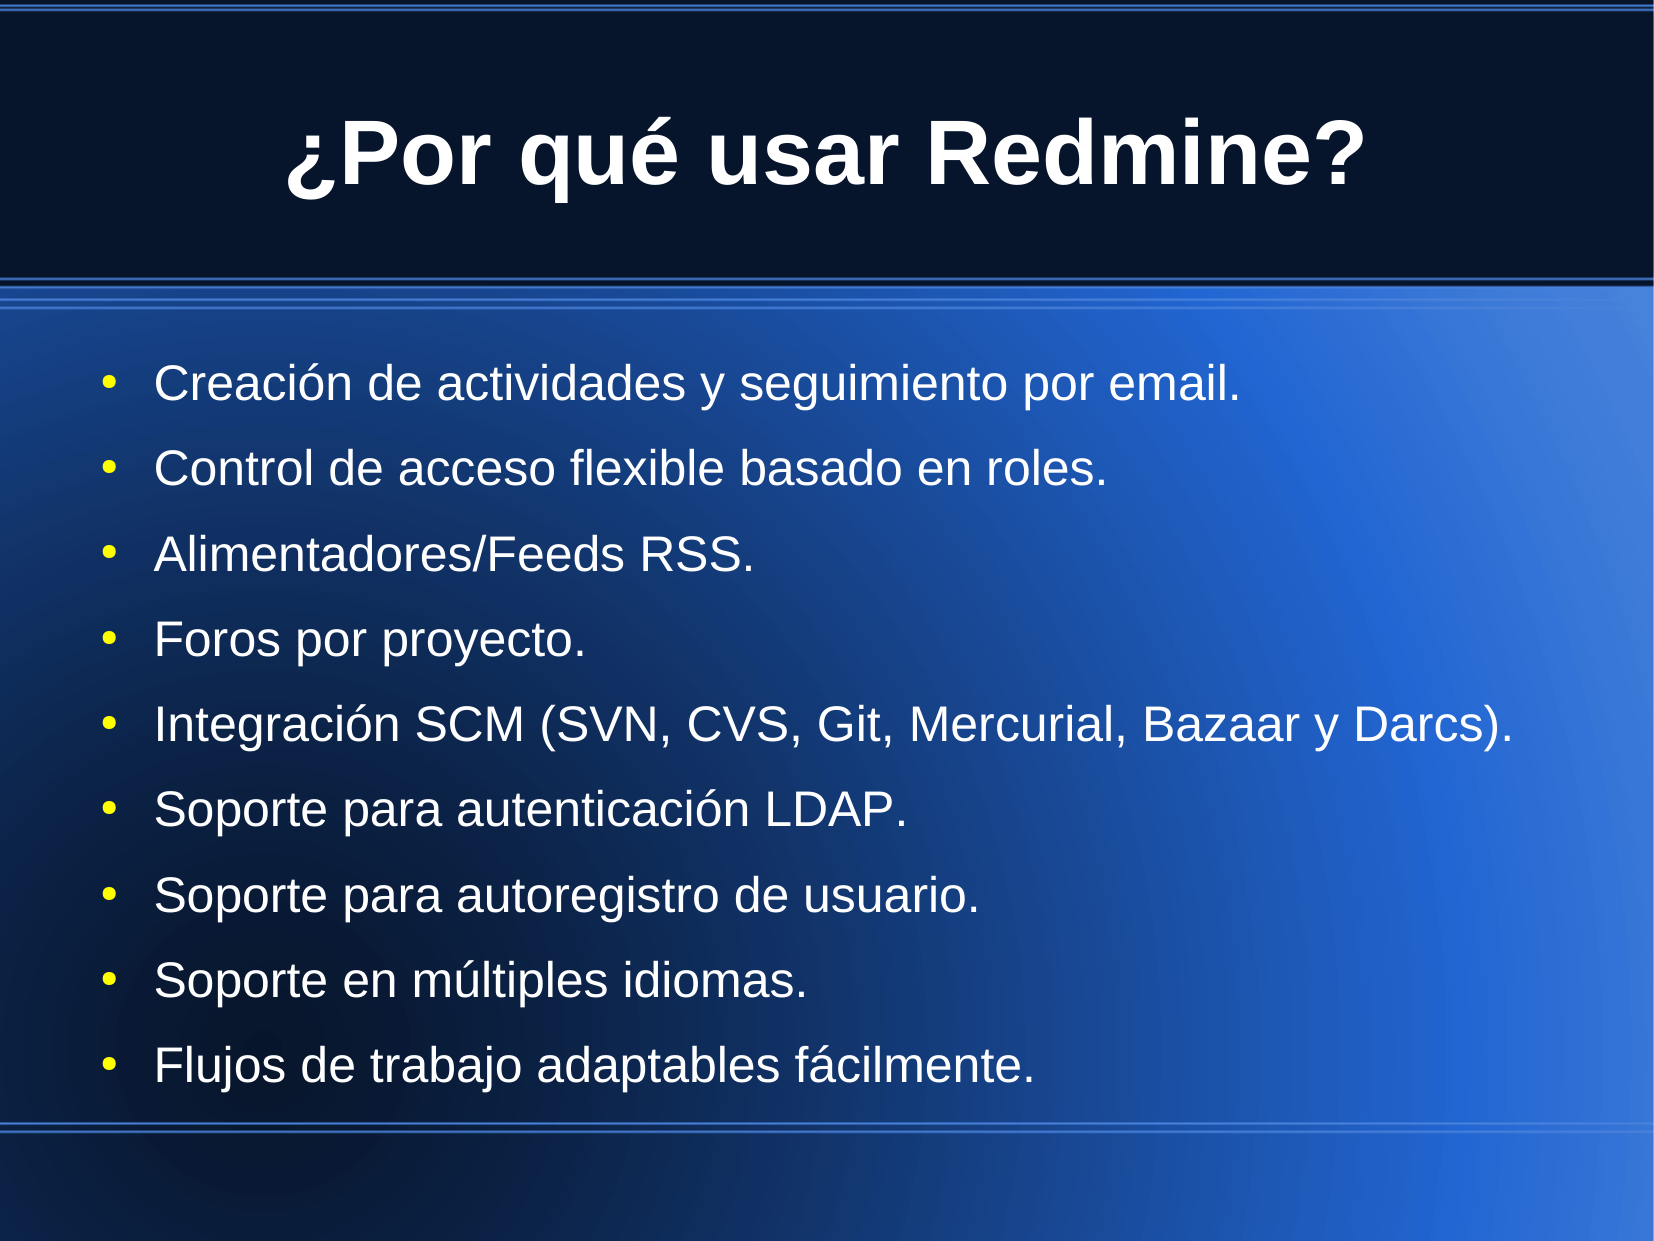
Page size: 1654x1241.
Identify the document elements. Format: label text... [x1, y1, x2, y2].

title ¿Por qué usar Redmine? [82, 49, 1571, 257]
list Creación de actividades y seguimiento por email. Control de acceso flexible basado en roles. Alimentadores/Feeds RSS. Foros por proyecto. Integración SCM (SVN, CVS, Git, Mercurial, Bazaar y Darcs). Soporte para autenticación LDAP. Soporte para autoregistro de usuario. Soporte en múltiples idiomas. Flujos de trabajo adaptables fácilmente. [82, 355, 1571, 1094]
picture [0, 0, 1654, 1241]
